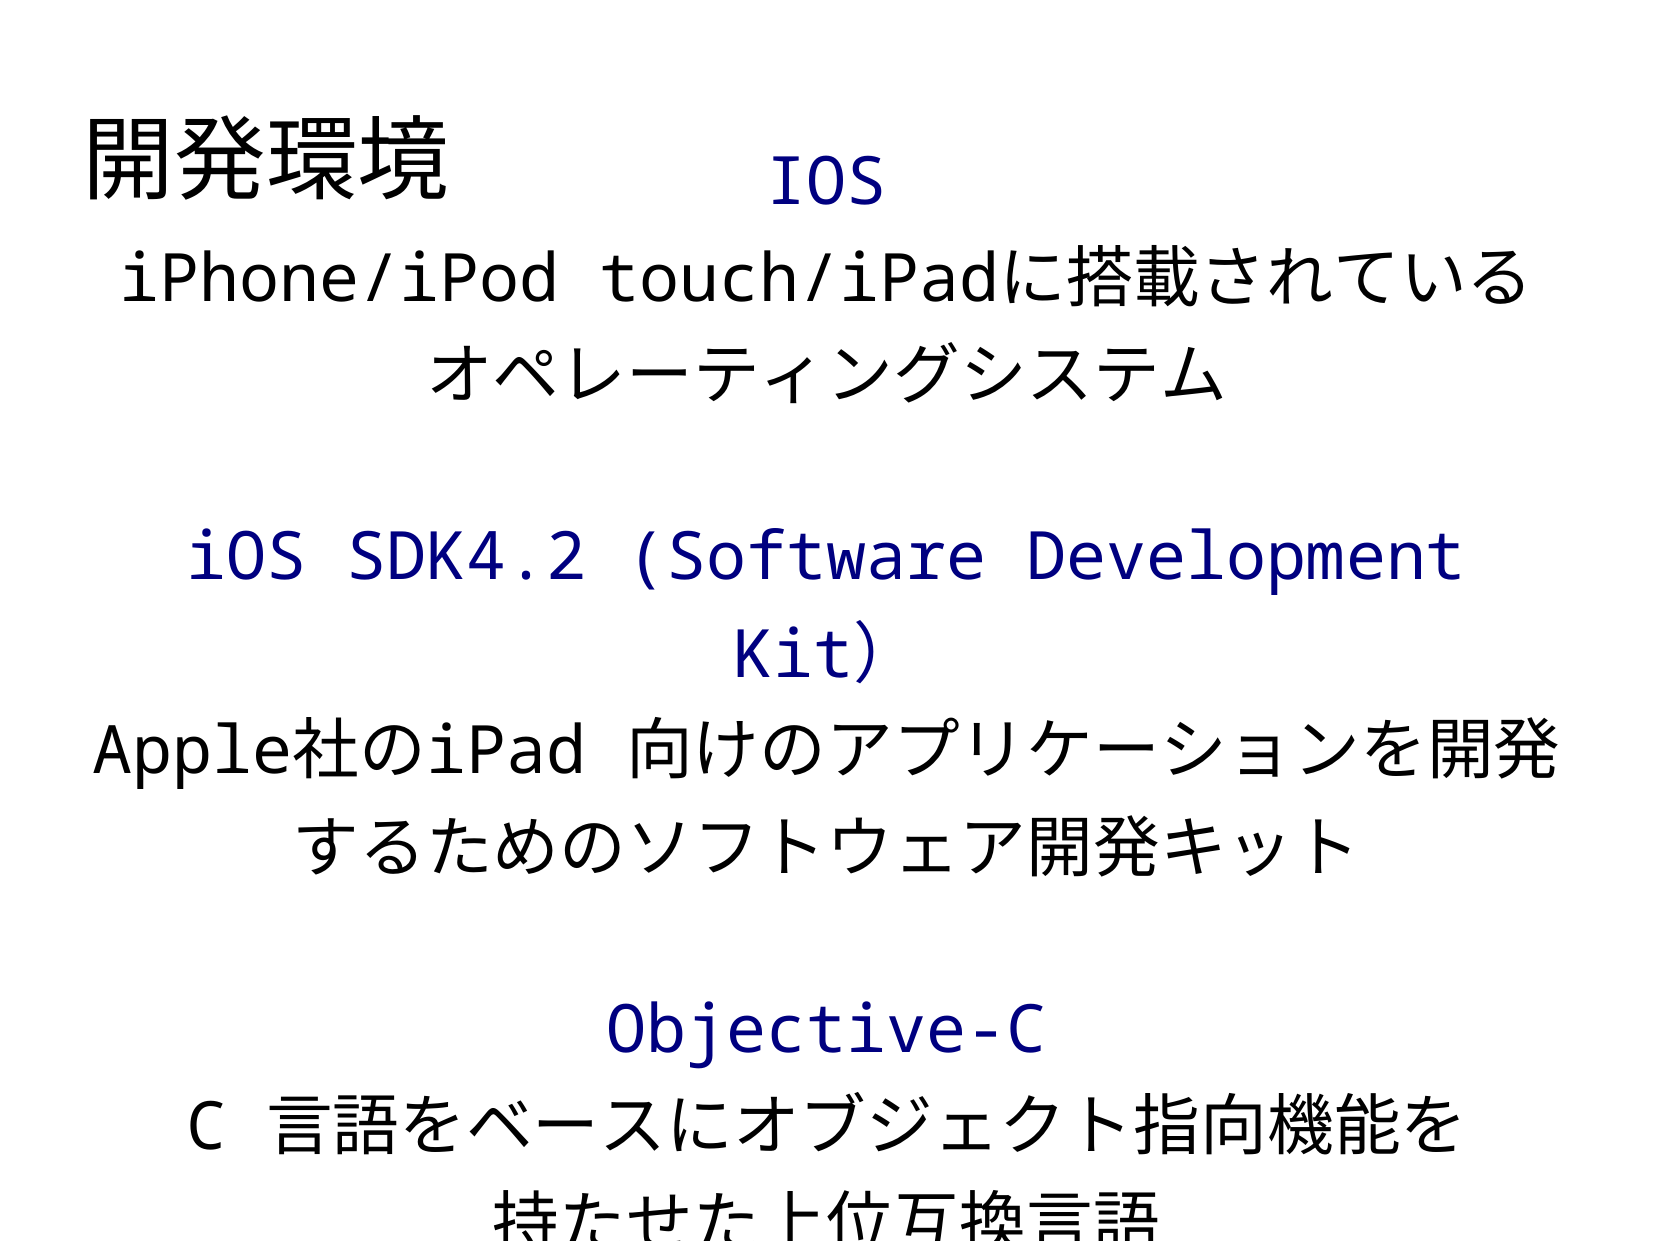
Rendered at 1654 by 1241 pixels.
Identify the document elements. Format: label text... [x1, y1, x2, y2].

subtitle IOS iPhone/iPod touch/iPadに搭載されている オペレーティングシステム iOS SDK4.2 (Software Development Kit） Apple社のiPad 向けのアプリケーションを開発するためのソフトウェア開発キット Objective-C C 言語をベースにオブジェクト指向機能を 持たせた上位互換言語 [82, 265, 1571, 1134]
title 開発環境 [82, 56, 1571, 250]
